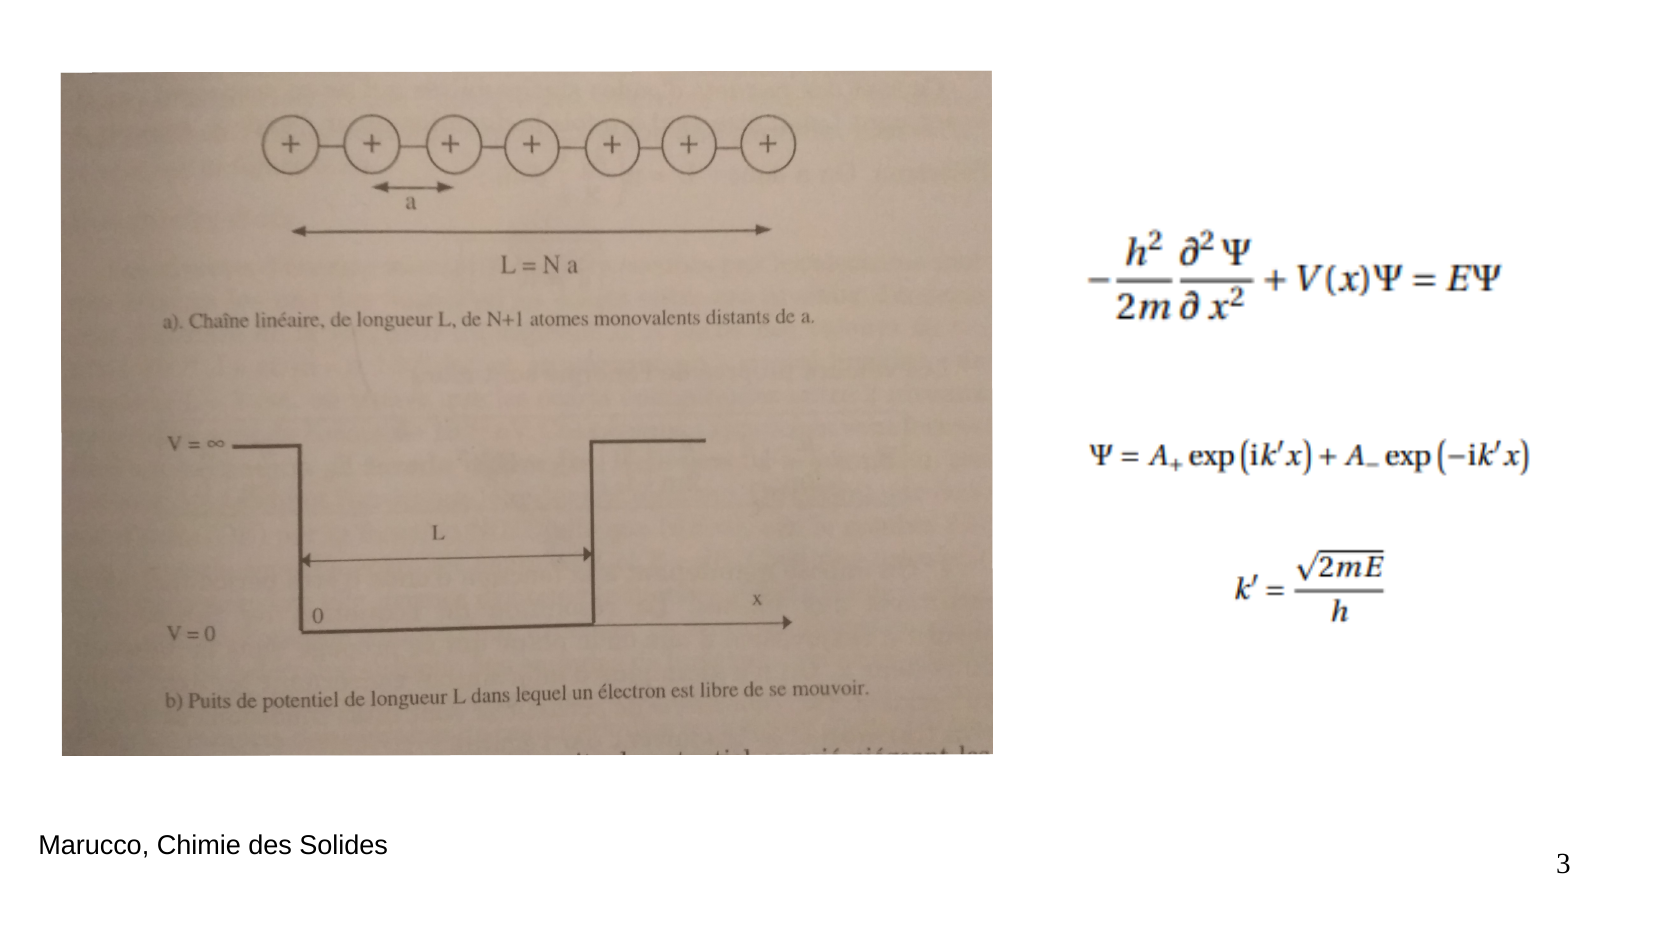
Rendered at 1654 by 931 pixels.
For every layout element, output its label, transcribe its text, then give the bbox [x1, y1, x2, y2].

text_box Marucco, Chimie des Solides [23, 822, 556, 898]
picture [1066, 212, 1536, 335]
picture [1068, 429, 1566, 638]
picture [60, 70, 993, 756]
